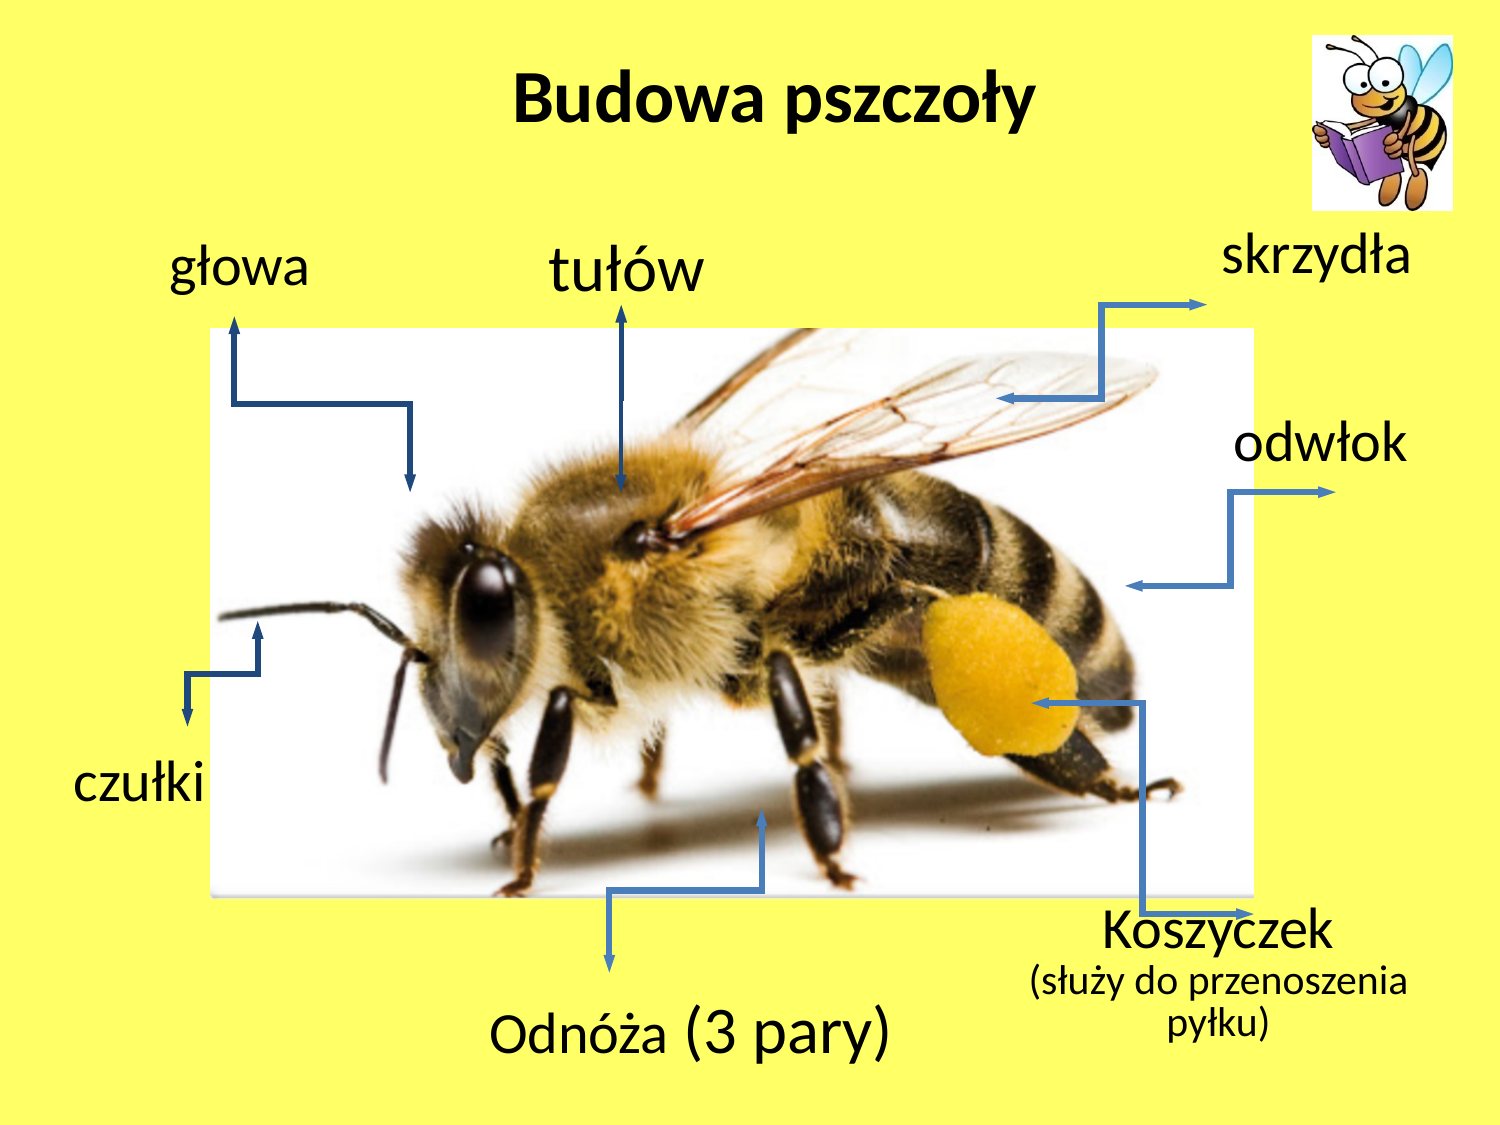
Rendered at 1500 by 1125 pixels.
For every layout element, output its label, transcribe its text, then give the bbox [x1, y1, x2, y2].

text_box Koszyczek (służy do przenoszenia pyłku) [972, 897, 1465, 1055]
picture [1312, 35, 1453, 211]
text_box skrzydła [1206, 222, 1477, 296]
text_box tułów [515, 234, 739, 317]
text_box czułki [58, 750, 305, 824]
picture [210, 328, 1254, 899]
text_box odwłok [1218, 410, 1500, 484]
text_box Odnóża (3 pary) [456, 996, 926, 1078]
text_box głowa [105, 234, 375, 308]
text_box Budowa pszczoły [105, 58, 1312, 149]
